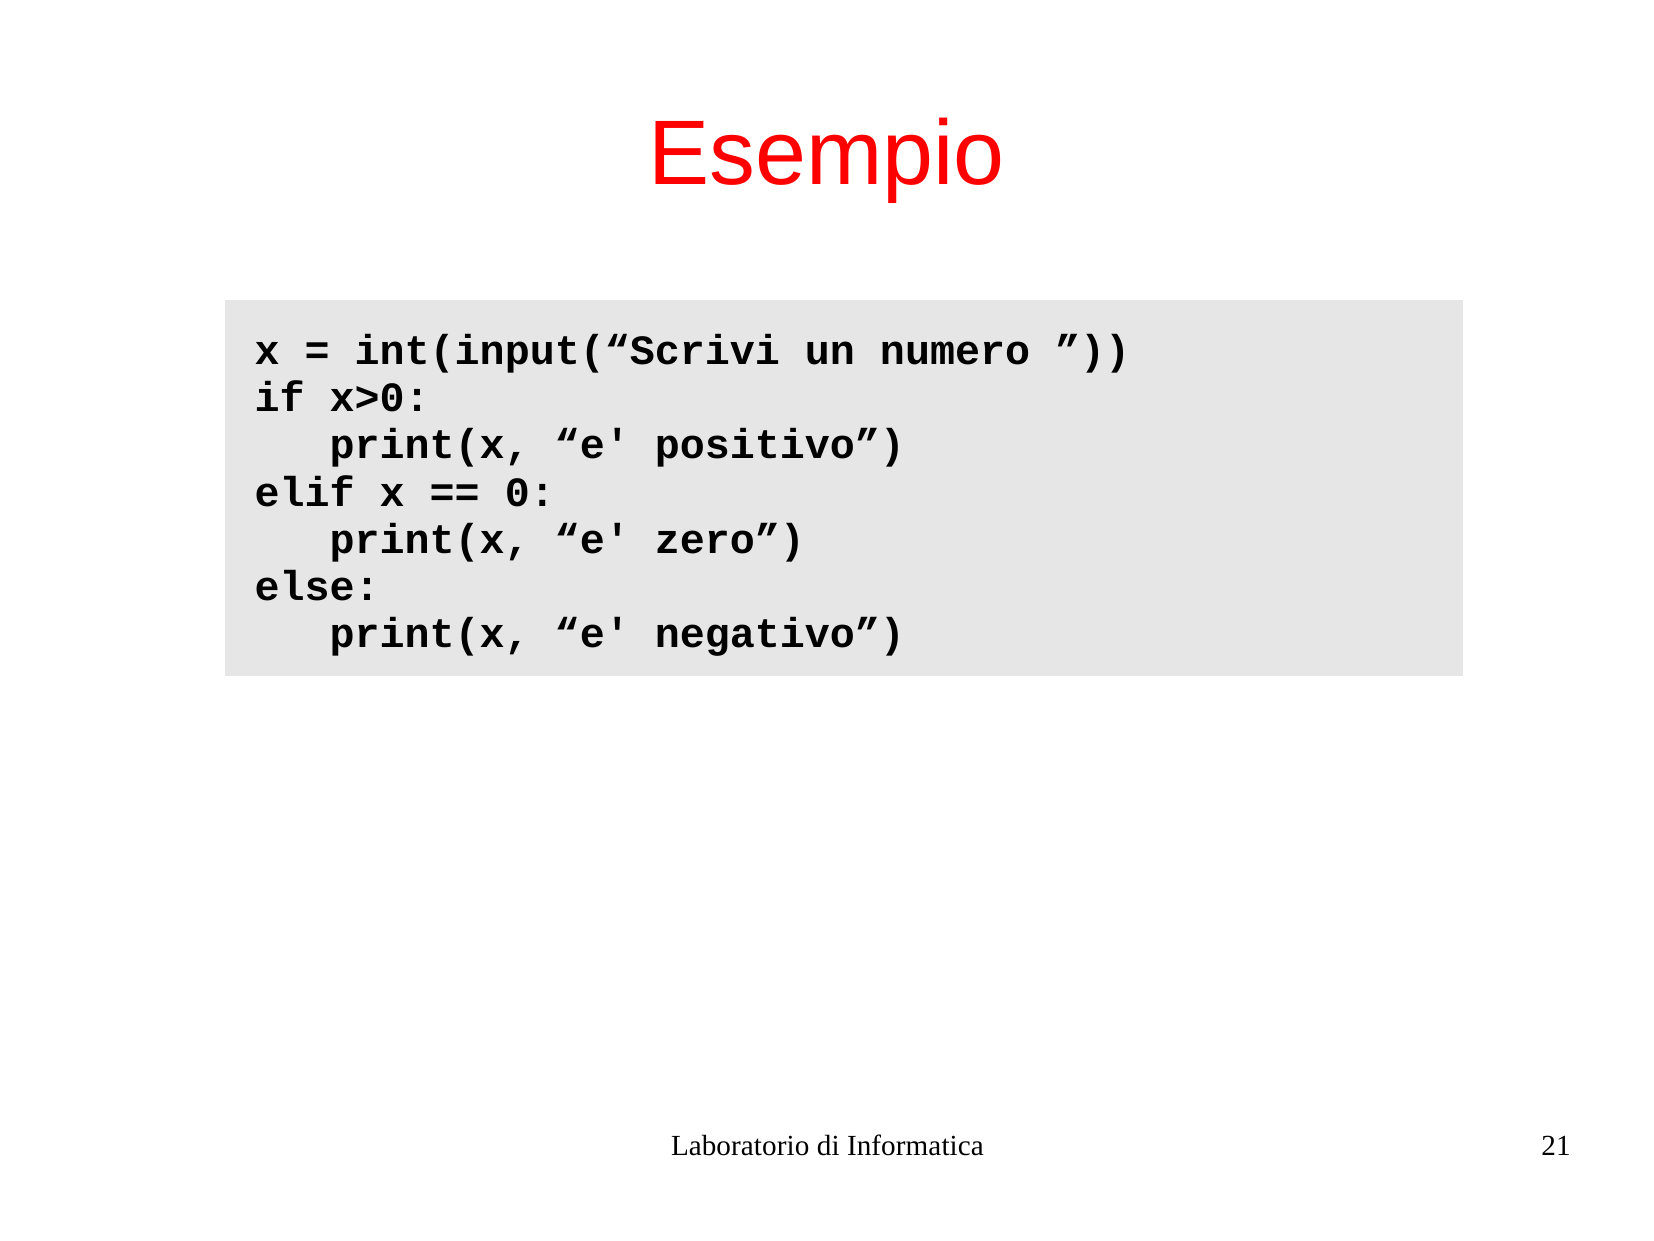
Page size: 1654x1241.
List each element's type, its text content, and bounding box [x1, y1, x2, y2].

text_box x = int(input(“Scrivi un numero ”)) if x>0: print(x, “e' positivo”) elif x == 0: print(x, “e' zero”) else: print(x, “e' negativo”) [225, 300, 1463, 676]
title Esempio [82, 49, 1571, 257]
